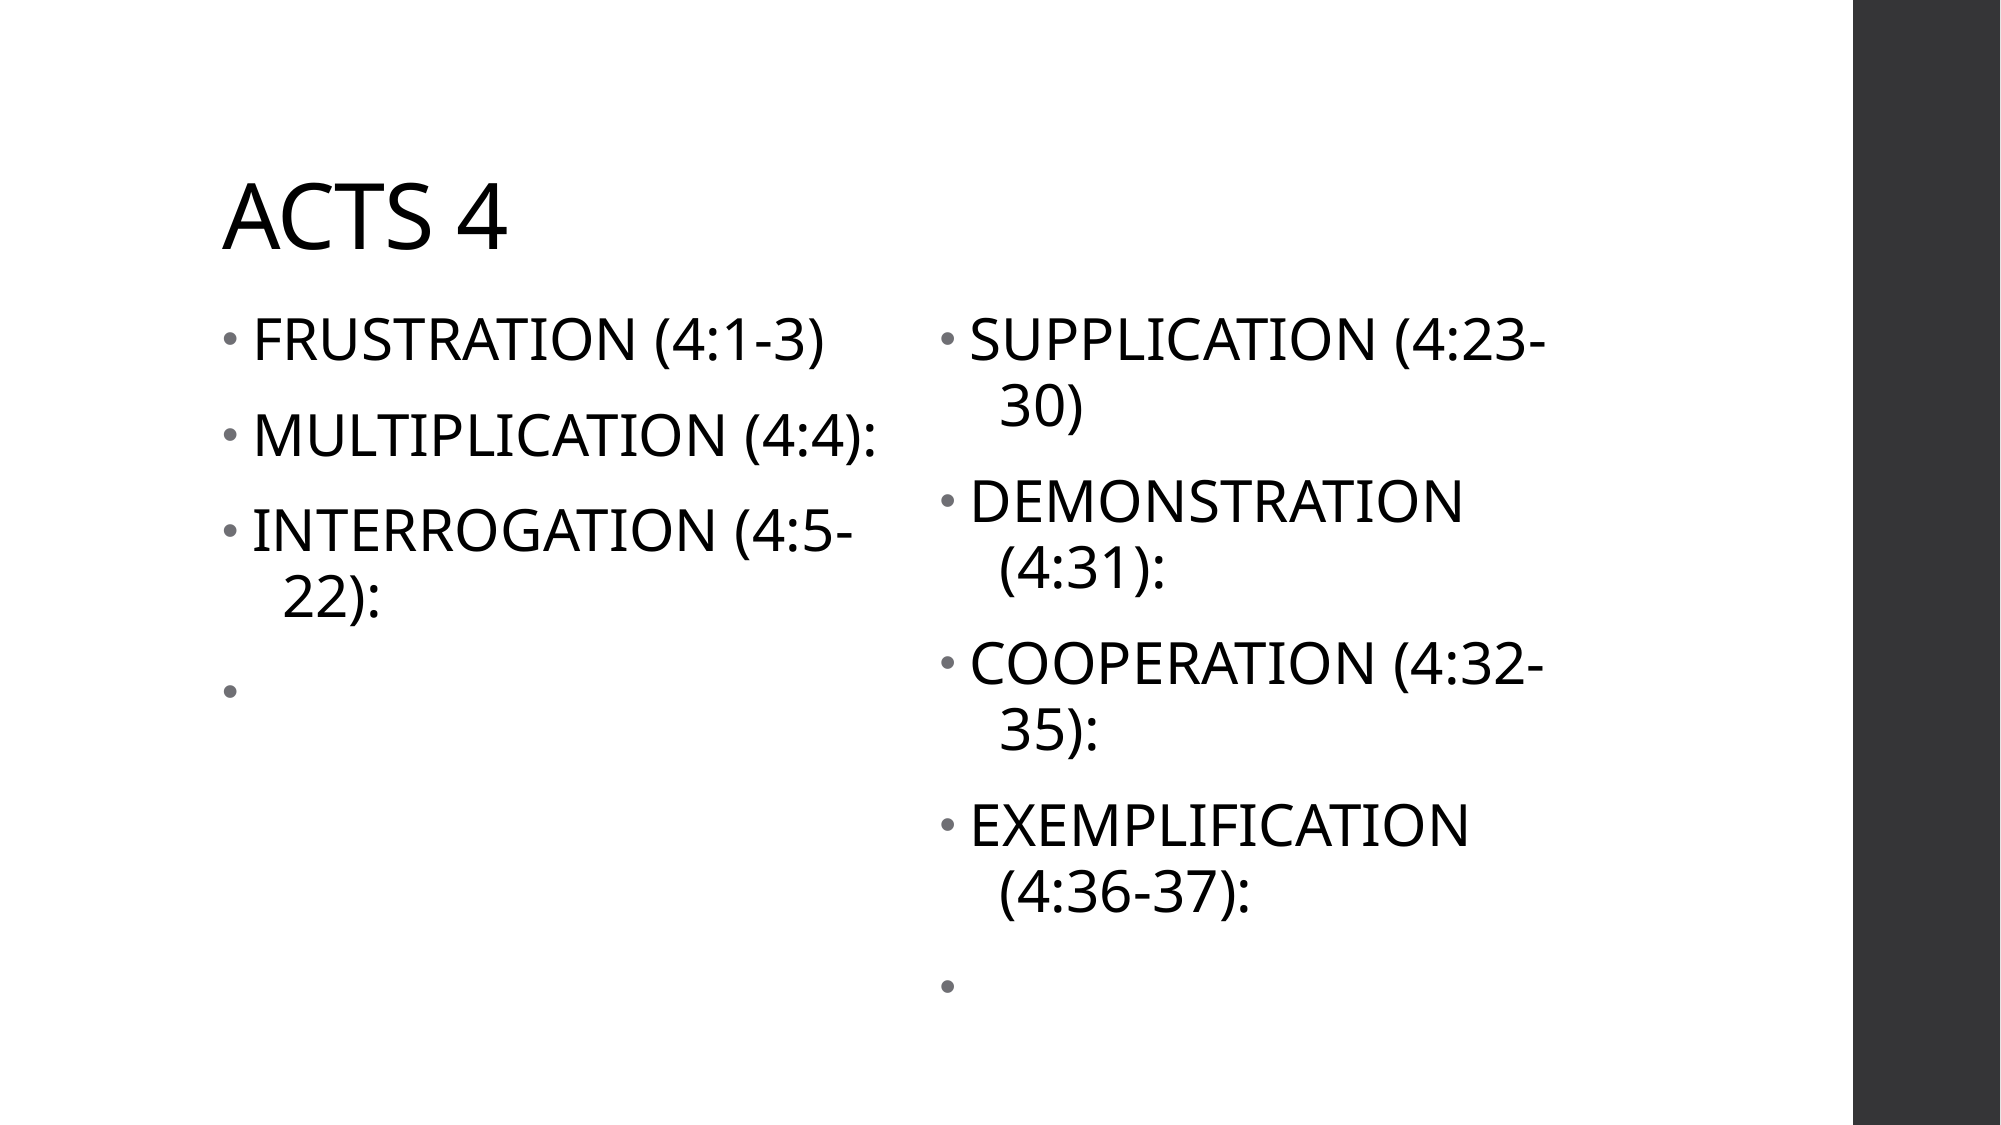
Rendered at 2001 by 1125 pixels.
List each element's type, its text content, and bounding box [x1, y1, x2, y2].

list SUPPLICATION (4:23-30) DEMONSTRATION (4:31): COOPERATION (4:32-35): EXEMPLIFICATION (4:36-37): [924, 299, 1617, 1014]
title ACTS 4 [206, 60, 1797, 278]
list FRUSTRATION (4:1-3) MULTIPLICATION (4:4): INTERROGATION (4:5-22): [207, 299, 900, 1014]
